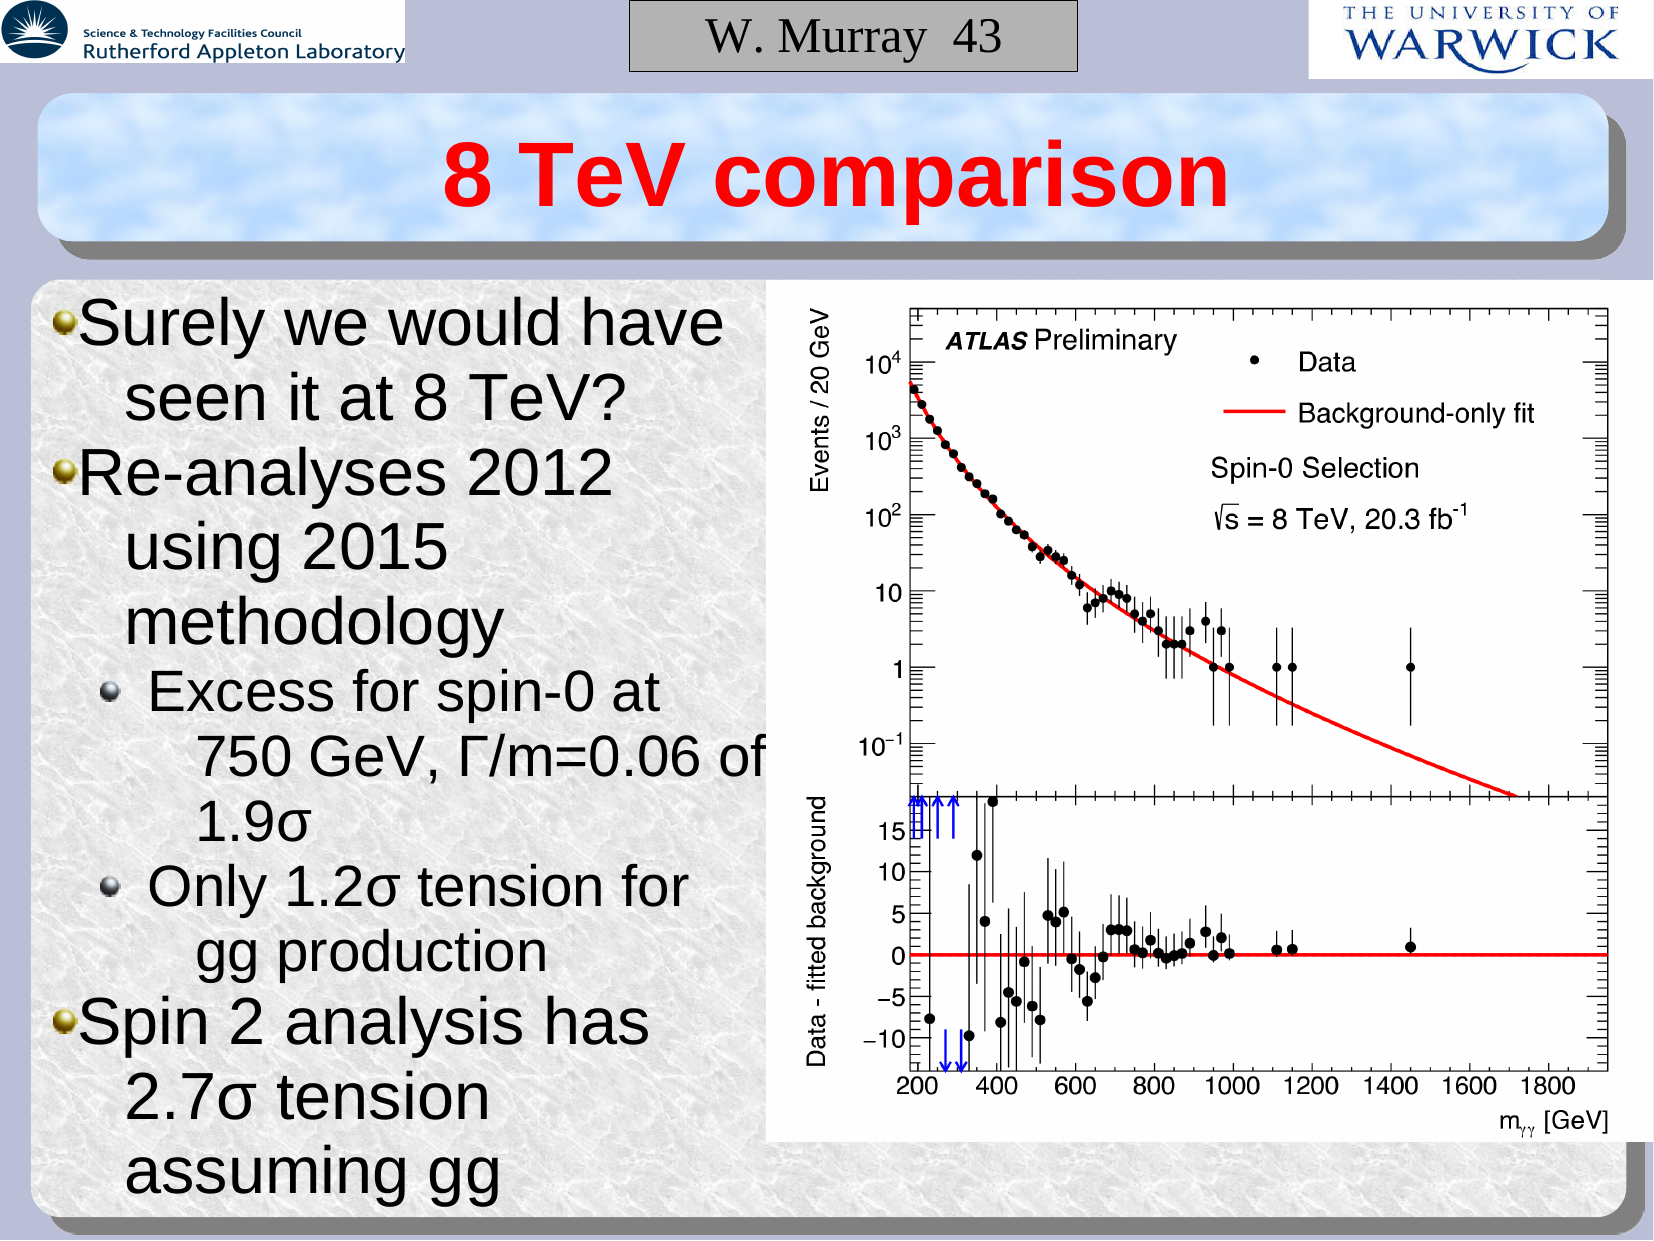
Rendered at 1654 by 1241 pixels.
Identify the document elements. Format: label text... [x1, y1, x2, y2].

list Surely we would have seen it at 8 TeV? Re-analyses 2012 using 2015 methodology Excess for spin-0 at 750 GeV, Γ/m=0.06 of 1.9σ Only 1.2σ tension for gg production Spin 2 analysis has 2.7σ tension assuming gg [53, 285, 770, 1209]
picture [37, 93, 1609, 242]
picture [1308, 0, 1654, 79]
picture [30, 279, 1654, 1218]
title 8 TeV comparison [90, 101, 1584, 249]
picture [0, 0, 405, 63]
